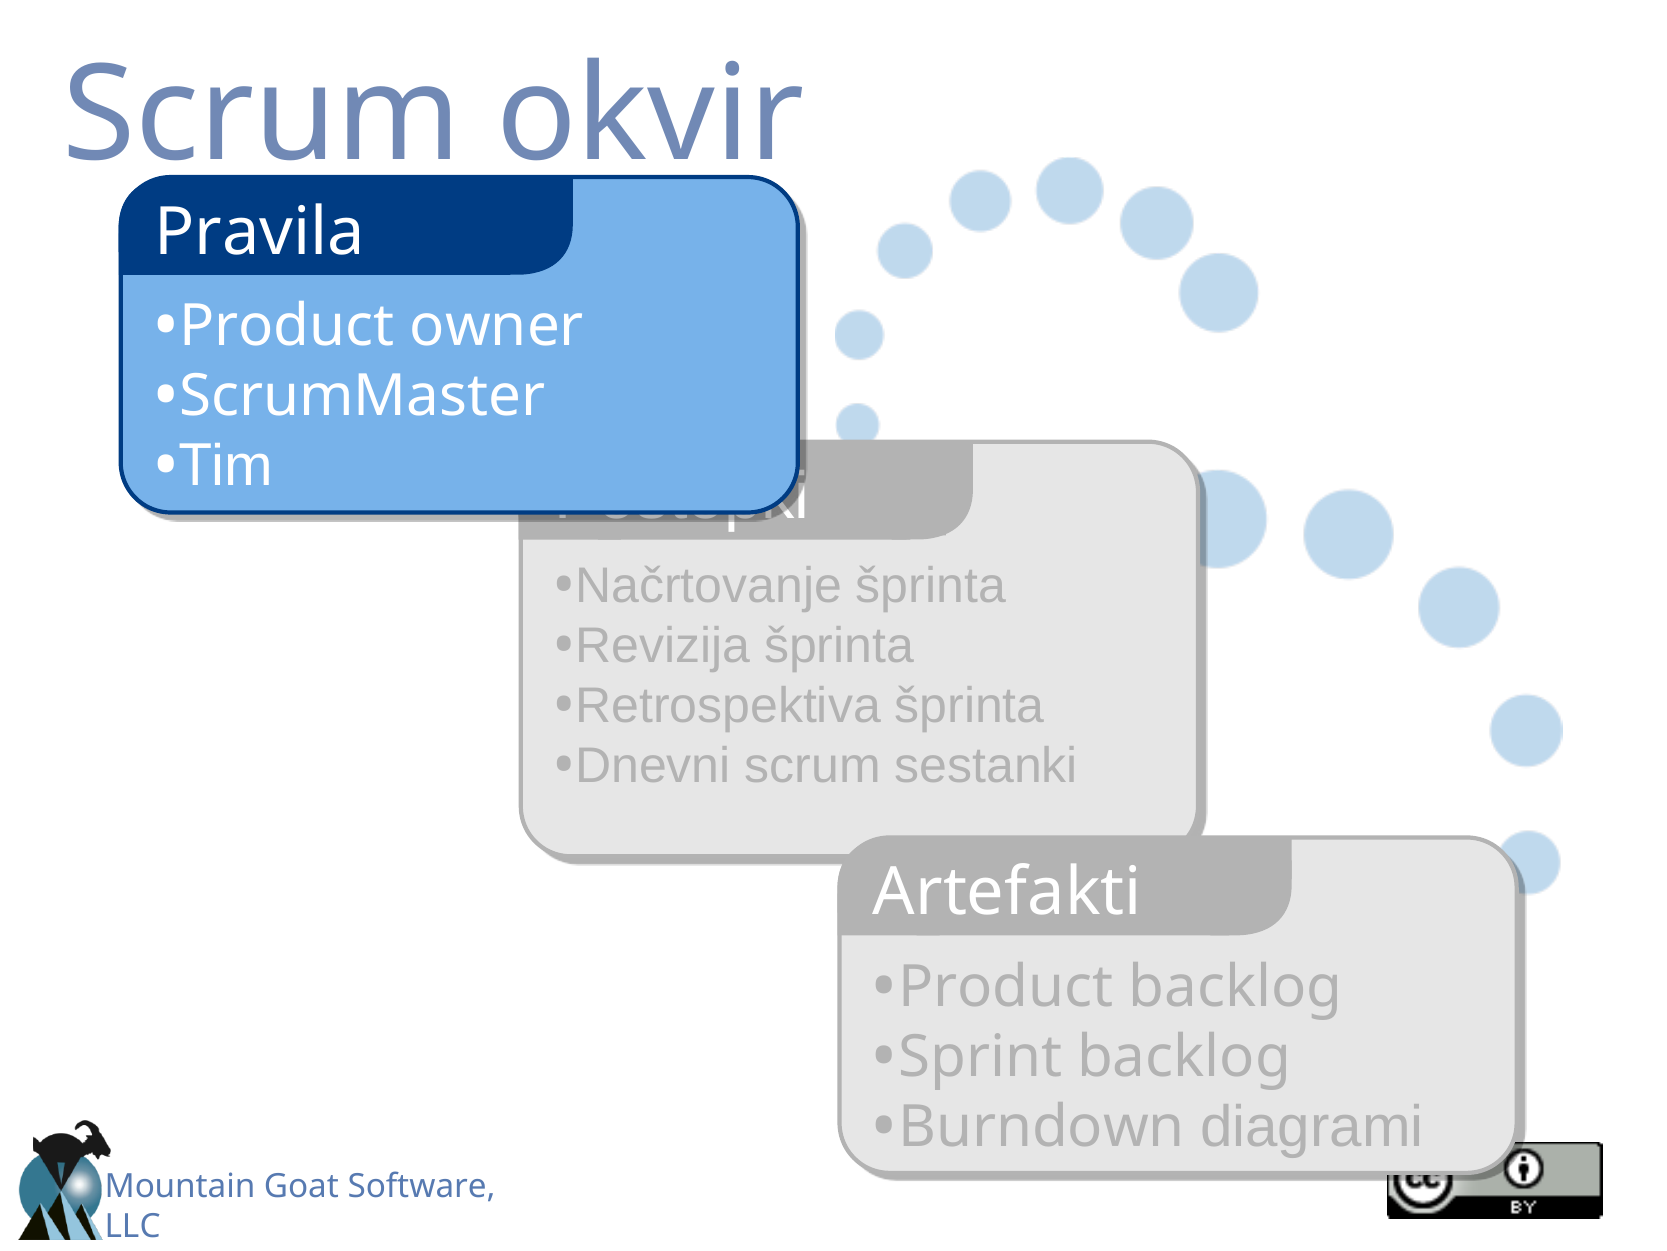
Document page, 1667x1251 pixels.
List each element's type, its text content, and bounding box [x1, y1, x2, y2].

text_box Pravila [145, 179, 494, 271]
text_box Product backlog Sprint backlog Burndown diagrami [862, 939, 1482, 1157]
picture [835, 194, 1563, 1096]
picture [18, 1120, 111, 1240]
text_box Product owner ScrumMaster Tim [143, 279, 605, 496]
text_box Artefakti [864, 839, 1213, 932]
text_box Postopki [545, 443, 946, 536]
picture [835, 857, 845, 1096]
picture [1387, 1142, 1603, 1219]
title Scrum okvir [56, 18, 1609, 194]
text_box Načrtovanje šprinta Revizija šprinta Retrospektiva šprinta Dnevni scrum sestanki [543, 543, 1148, 828]
text_box [118, 177, 1517, 1173]
